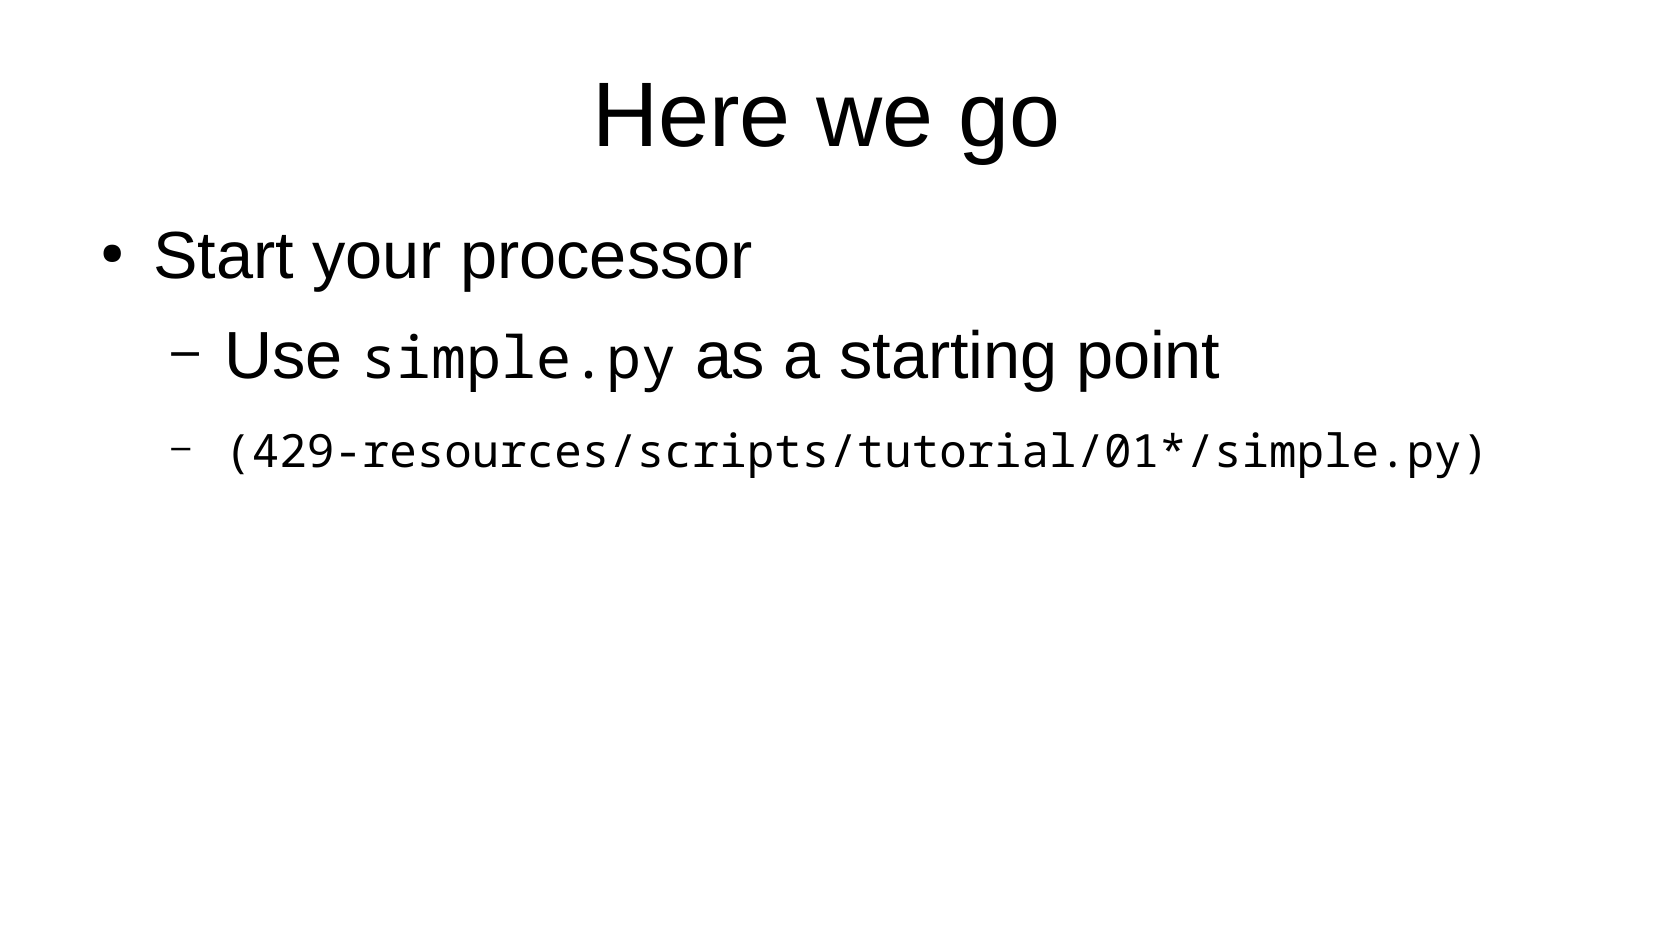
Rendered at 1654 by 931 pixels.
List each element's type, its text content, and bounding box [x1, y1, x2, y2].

title Here we go [82, 37, 1571, 193]
list Start your processor Use simple.py as a starting point (429-resources/scripts/tutorial/01*/simple.py) [82, 217, 1571, 758]
